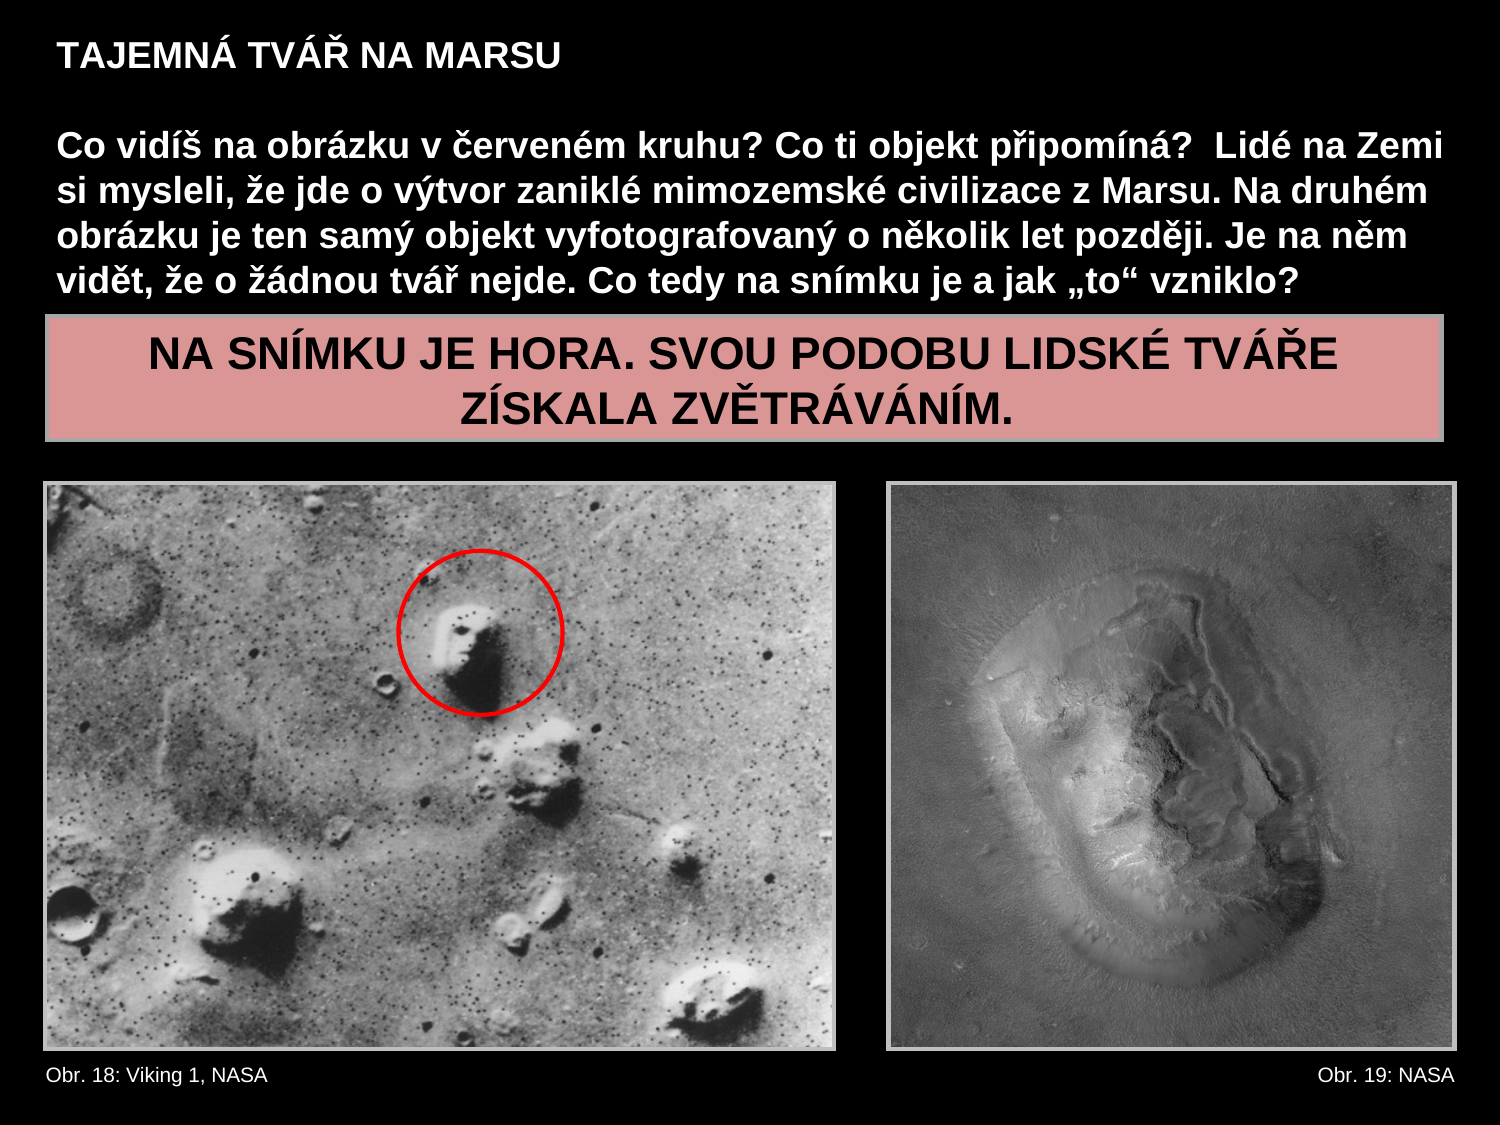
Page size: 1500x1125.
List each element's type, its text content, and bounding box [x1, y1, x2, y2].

text_box NA SNÍMKU JE HORA. SVOU PODOBU LIDSKÉ TVÁŘE ZÍSKALA ZVĚTRÁVÁNÍM. [46, 316, 1442, 441]
text_box Obr. 18: Viking 1, NASA [30, 1053, 283, 1095]
text_box Obr. 19: NASA [1302, 1053, 1470, 1095]
picture [46, 485, 833, 1047]
picture [890, 485, 1453, 1047]
text_box TAJEMNÁ TVÁŘ NA MARSU Co vidíš na obrázku v červeném kruhu? Co ti objekt připomíná? Lidé na Zemi si mysleli, že jde o výtvor zaniklé mimozemské civilizace z Marsu. Na druhém obrázku je ten samý objekt vyfotografovaný o několik let později. Je na něm vidět, že o žádnou tvář nejde. Co tedy na snímku je a jak „to“ vzniklo? [41, 23, 1461, 309]
